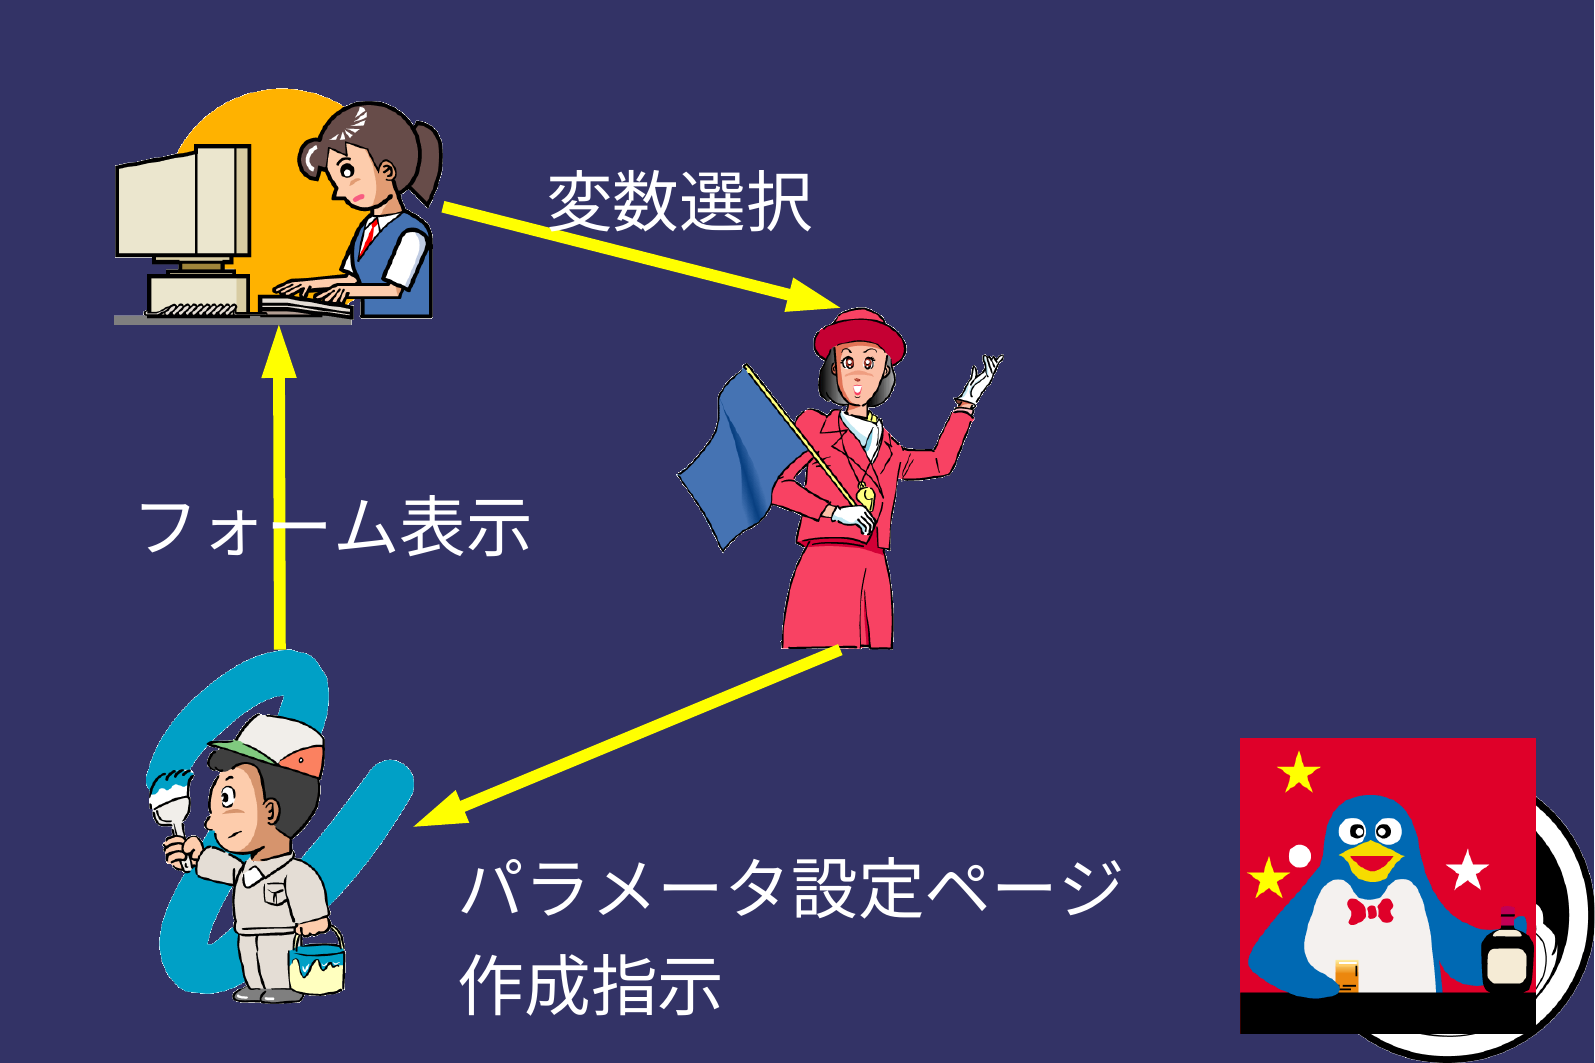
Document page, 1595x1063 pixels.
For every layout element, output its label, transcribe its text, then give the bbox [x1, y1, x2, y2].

picture [146, 649, 414, 1004]
picture [676, 307, 1004, 650]
text_box 変数選択 [531, 141, 829, 237]
picture [1240, 738, 1595, 1063]
picture [146, 649, 276, 772]
picture [114, 88, 443, 325]
text_box フォーム表示 [118, 466, 549, 562]
text_box パラメータ設定ページ 作成指示 [442, 829, 1141, 1004]
